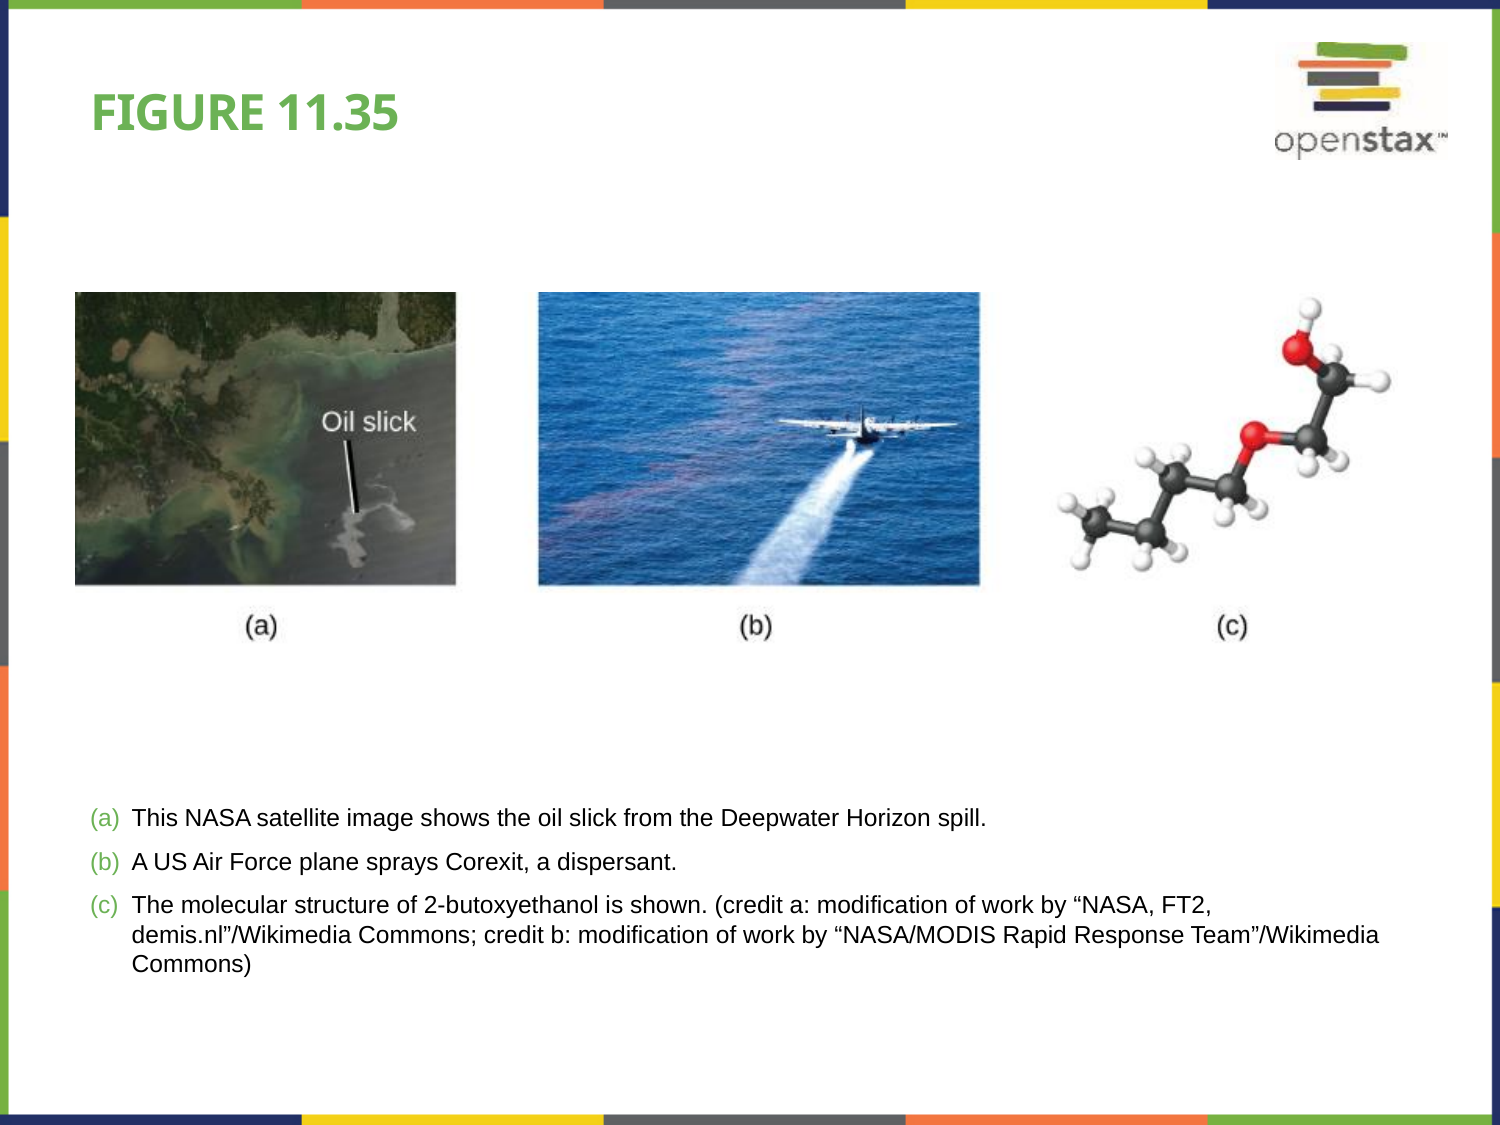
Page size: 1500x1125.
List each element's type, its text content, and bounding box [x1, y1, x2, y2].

list This NASA satellite image shows the oil slick from the Deepwater Horizon spill. A US Air Force plane sprays Corexit, a dispersant. The molecular structure of 2-butoxyethanol is shown. (credit a: modification of work by “NASA, FT2, demis.nl”/Wikimedia Commons; credit b: modification of work by “NASA/MODIS Rapid Response Team”/Wikimedia Commons) [75, 794, 1398, 986]
picture [0, 0, 1500, 1125]
title Figure 11.35 [75, 39, 1398, 148]
